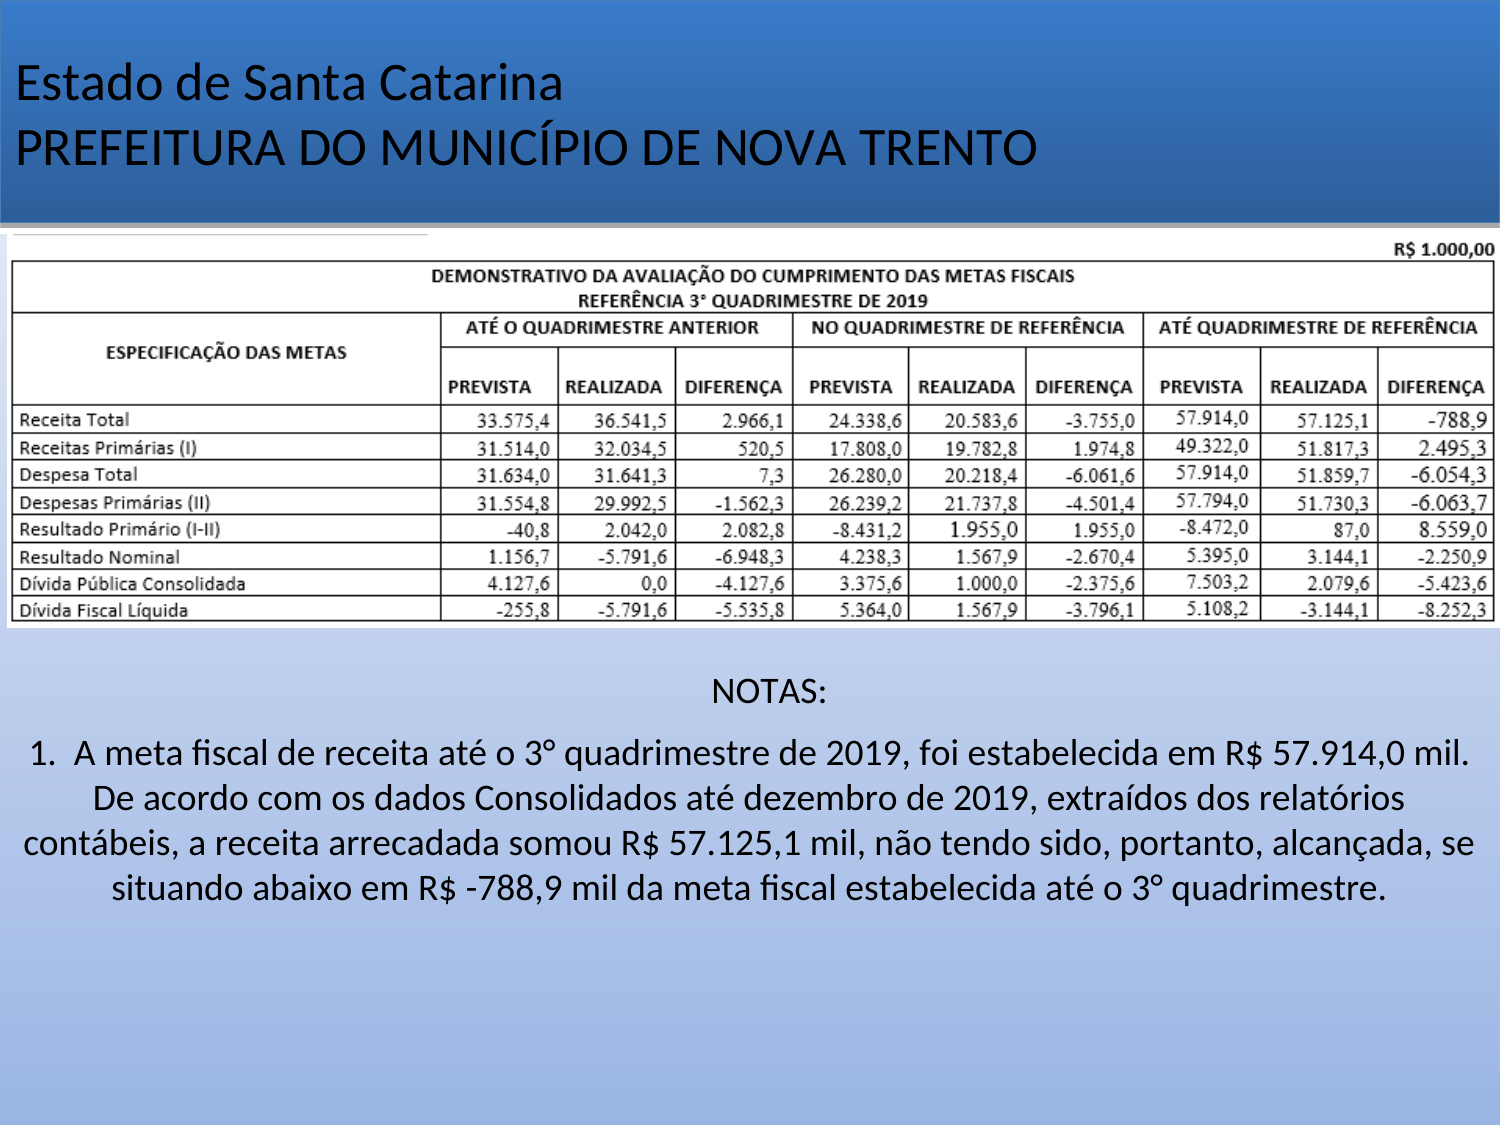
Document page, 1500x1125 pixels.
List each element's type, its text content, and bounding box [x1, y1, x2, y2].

subtitle NOTAS: 1. A meta fiscal de receita até o 3° quadrimestre de 2019, foi estabelecida em R$ 57.914,0 mil. De acordo com os dados Consolidados até dezembro de 2019, extraídos dos relatórios contábeis, a receita arrecadada somou R$ 57.125,1 mil, não tendo sido, portanto, alcançada, se situando abaixo em R$ -788,9 mil da meta fiscal estabelecida até o 3° quadrimestre. [0, 234, 1500, 1125]
title Estado de Santa Catarina PREFEITURA DO MUNICÍPIO DE NOVA TRENTO [0, 0, 1500, 223]
picture [7, 234, 1500, 629]
